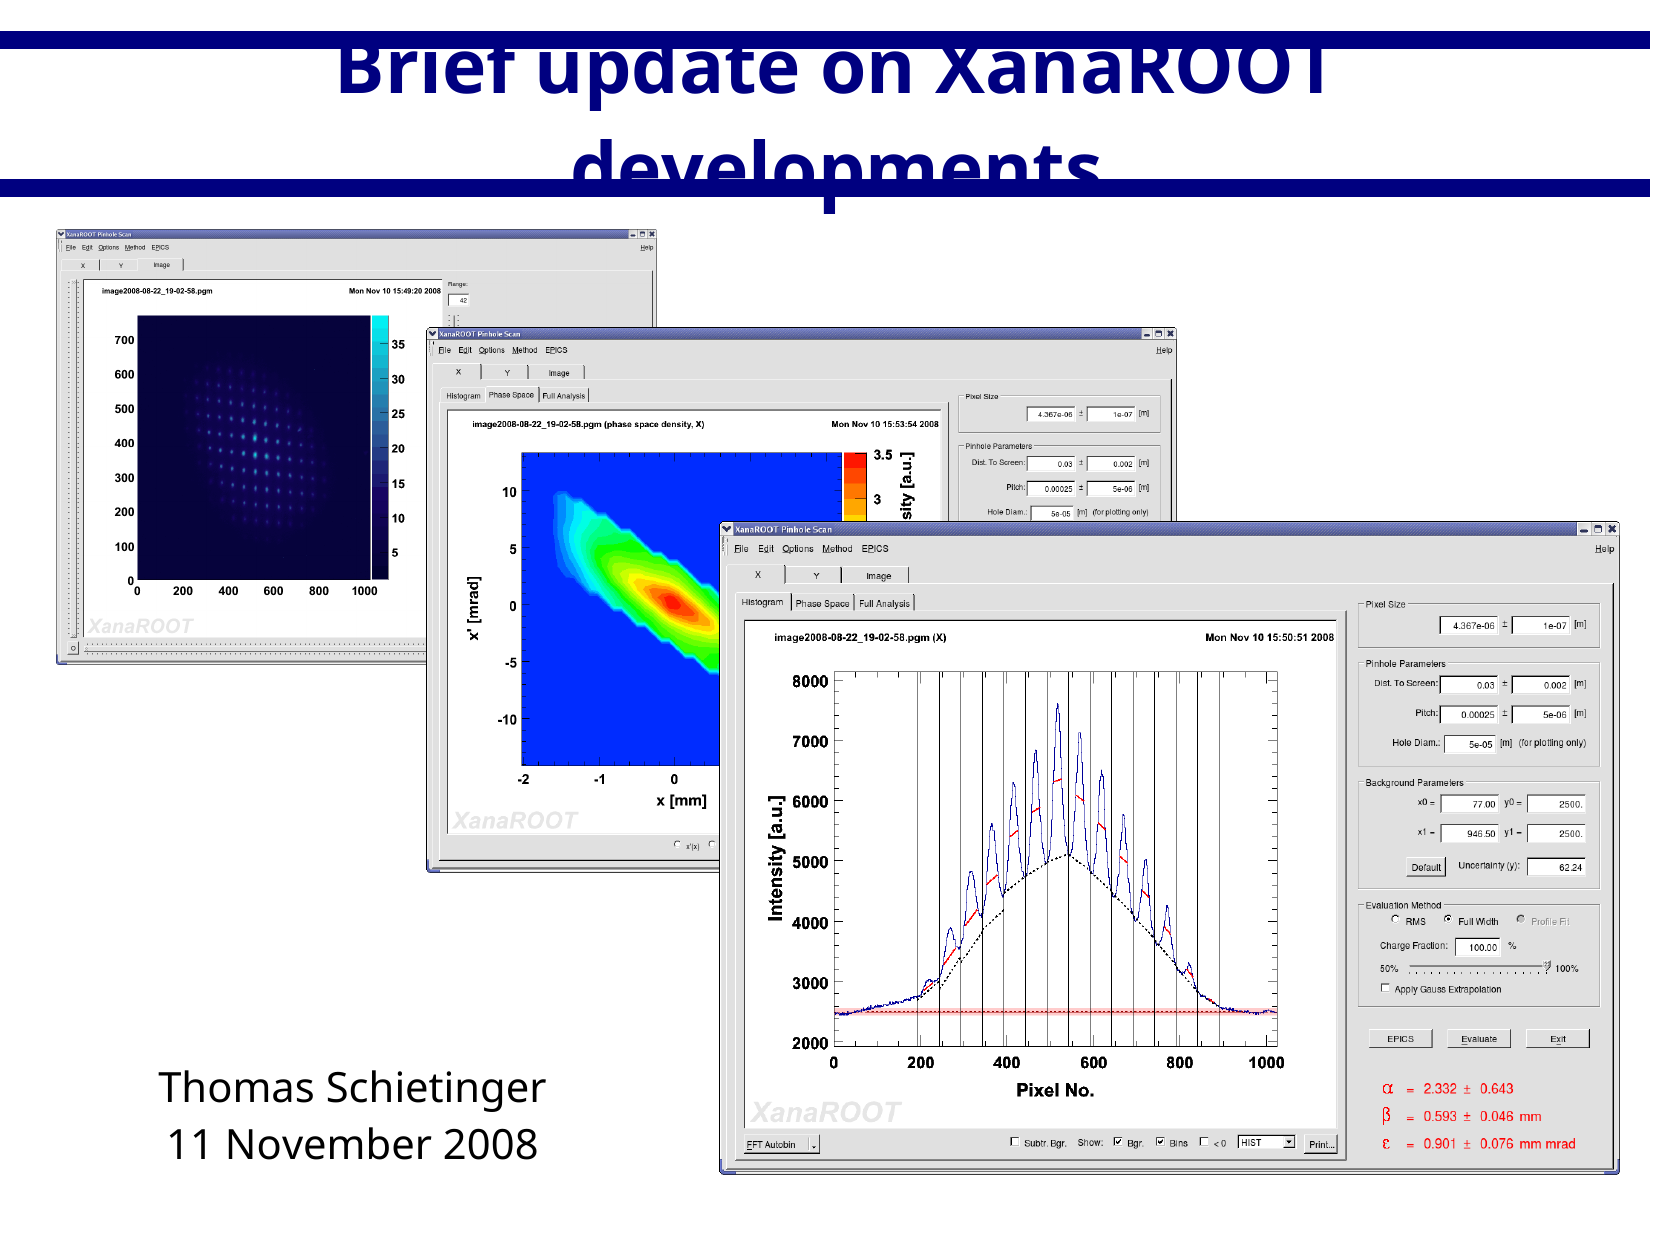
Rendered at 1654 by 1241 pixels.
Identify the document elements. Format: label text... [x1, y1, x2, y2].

text_box Thomas Schietinger 11 November 2008 [32, 1057, 673, 1155]
title Brief update on XanaROOT developments [89, 49, 1585, 179]
picture [56, 229, 1620, 1175]
